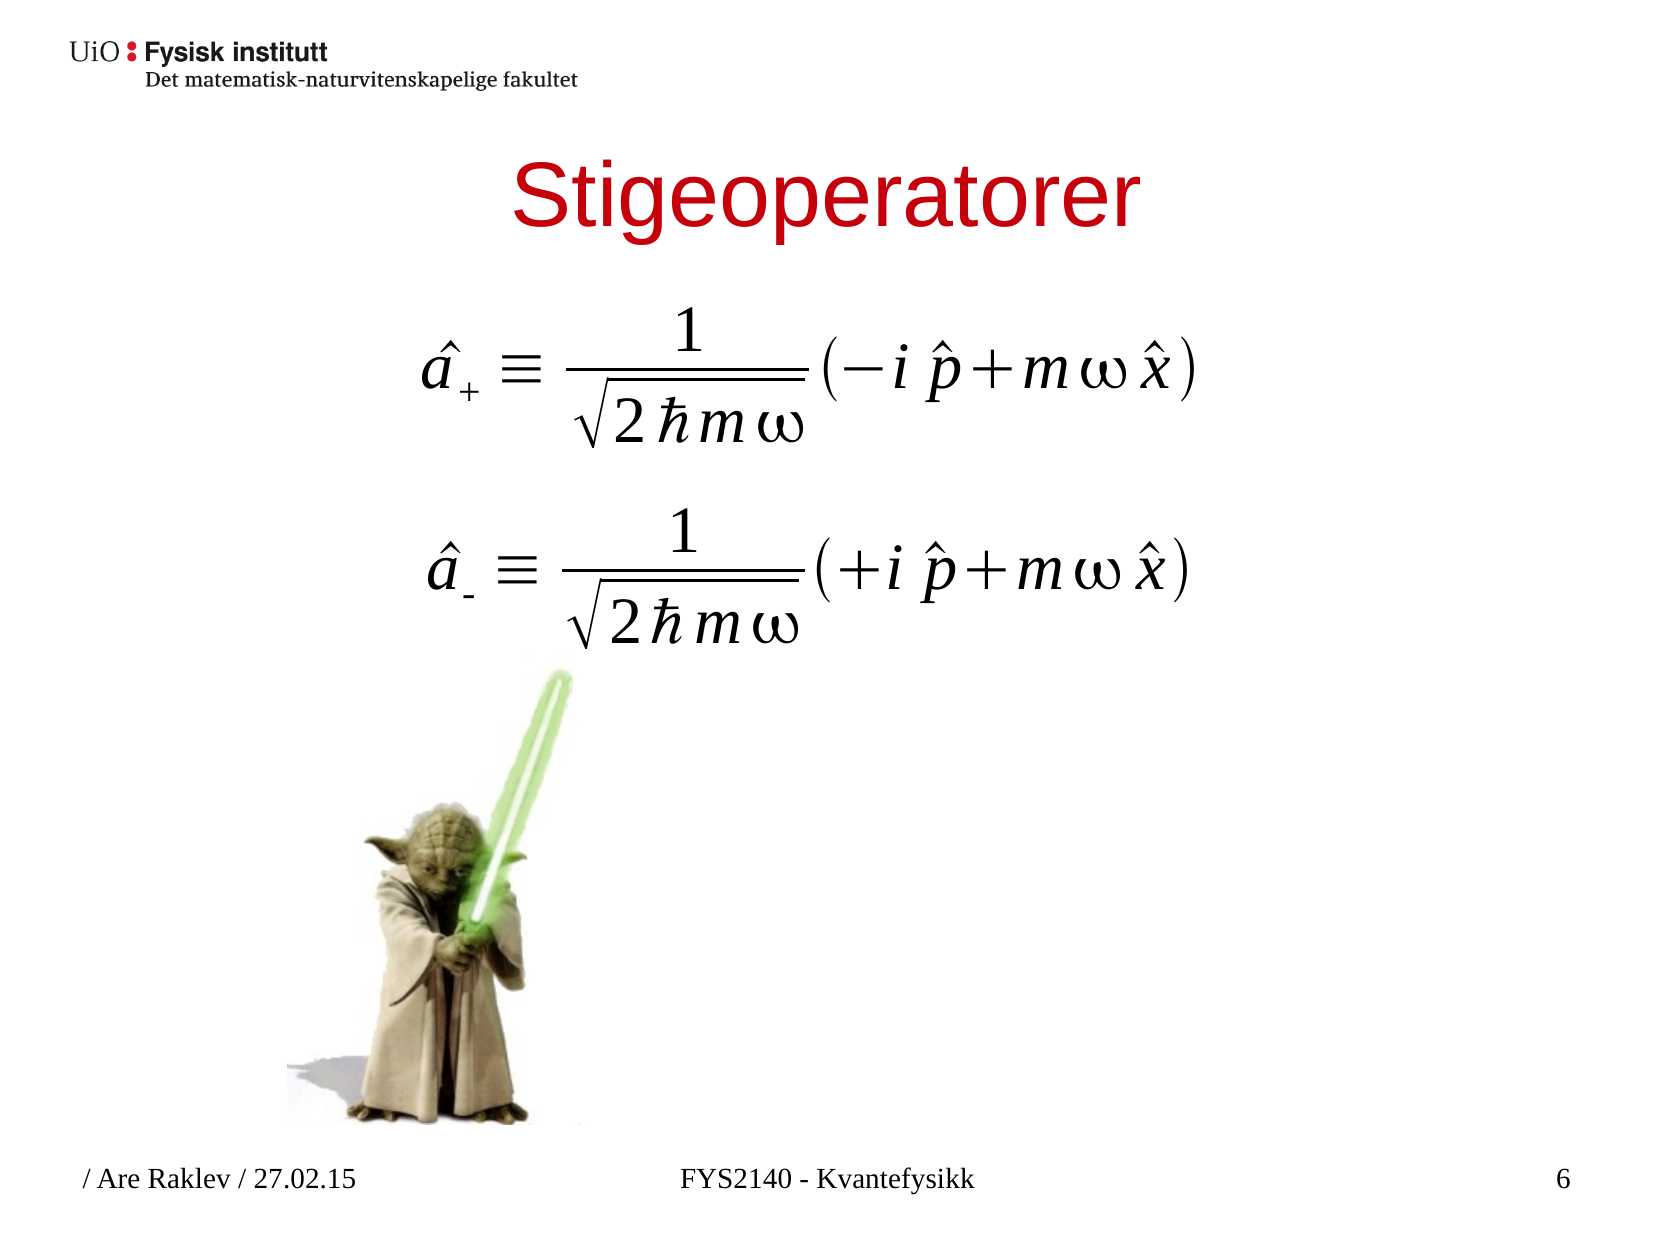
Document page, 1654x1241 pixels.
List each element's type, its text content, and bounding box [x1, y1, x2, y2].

picture [68, 37, 581, 93]
picture [287, 655, 670, 1126]
chart [412, 291, 1204, 463]
title Stigeoperatorer [82, 90, 1571, 298]
chart [418, 492, 1199, 664]
